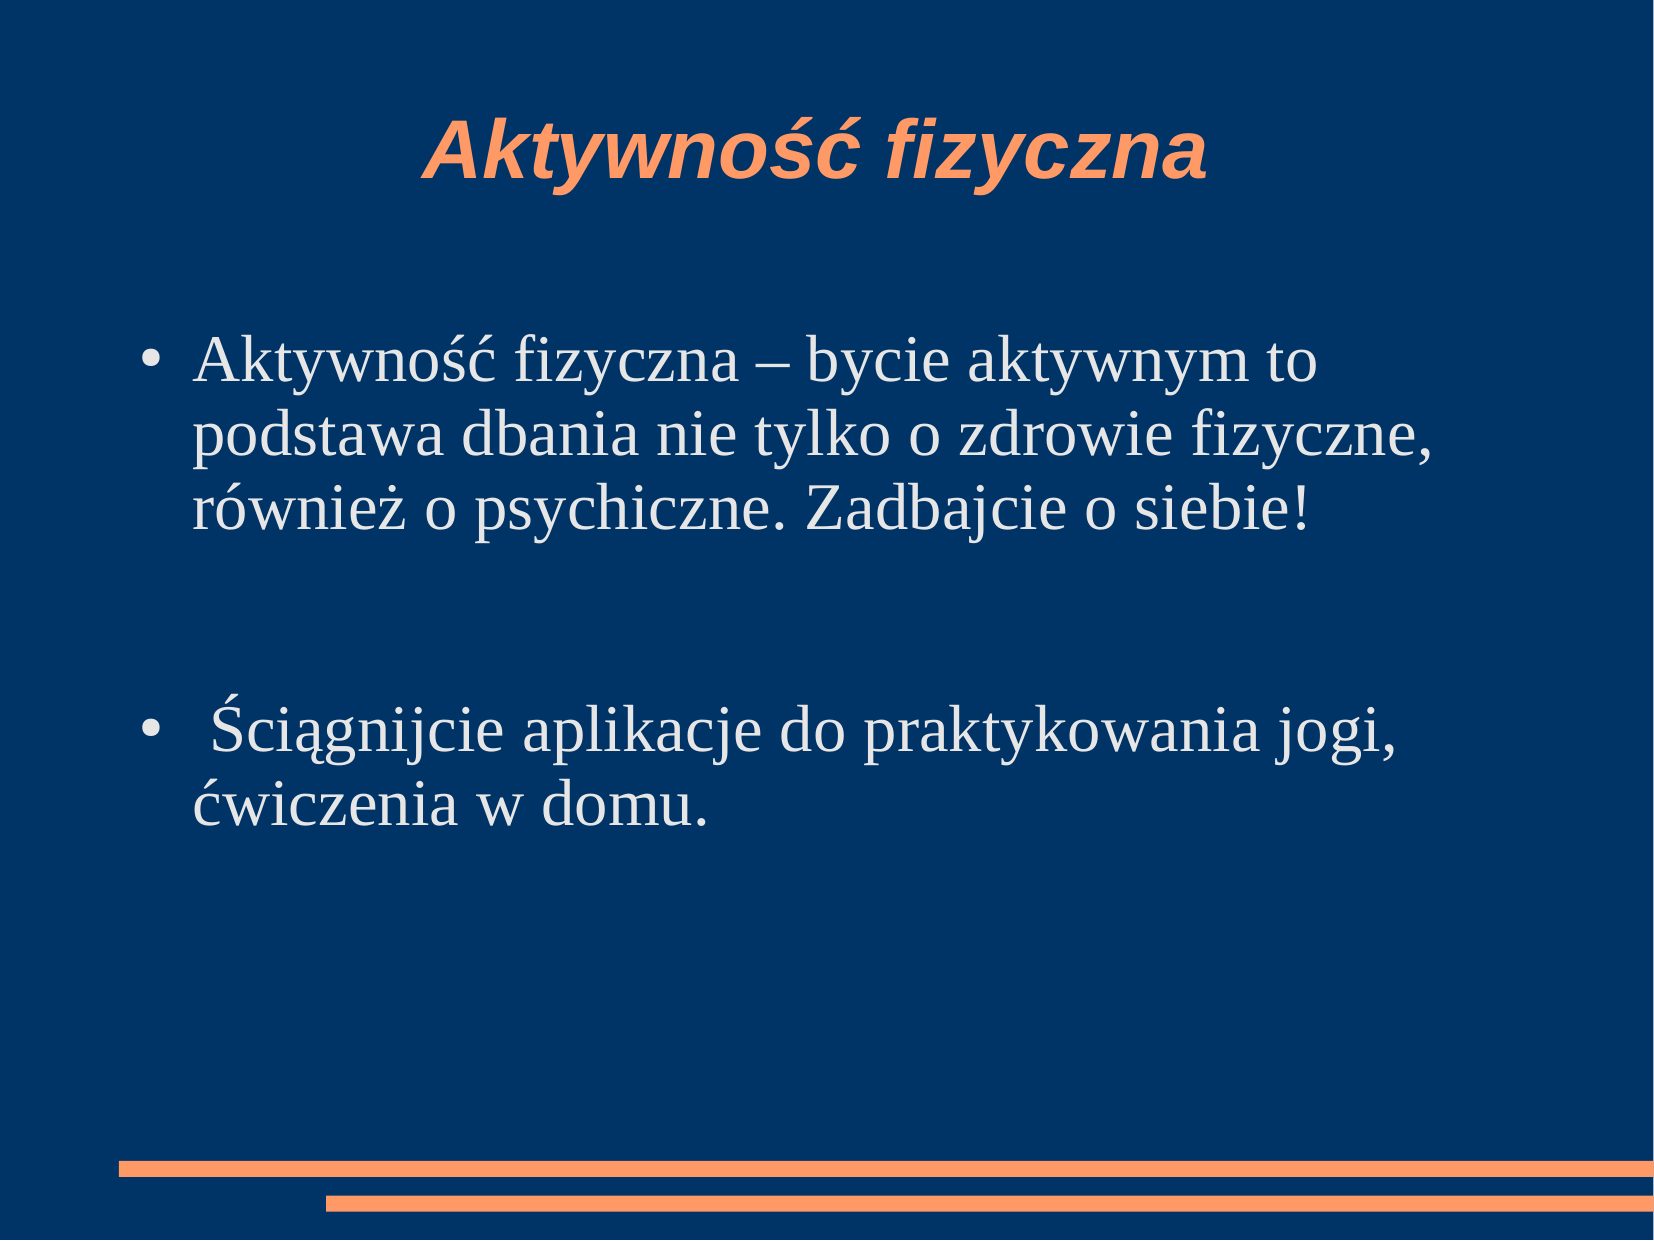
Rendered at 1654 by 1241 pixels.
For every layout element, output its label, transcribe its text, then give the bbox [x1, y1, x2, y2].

list Aktywność fizyczna – bycie aktywnym to podstawa dbania nie tylko o zdrowie fizyczne, również o psychiczne. Zadbajcie o siebie! Ściągnijcie aplikacje do praktykowania jogi, ćwiczenia w domu. [121, 322, 1561, 1132]
title Aktywność fizyczna [121, 46, 1534, 254]
